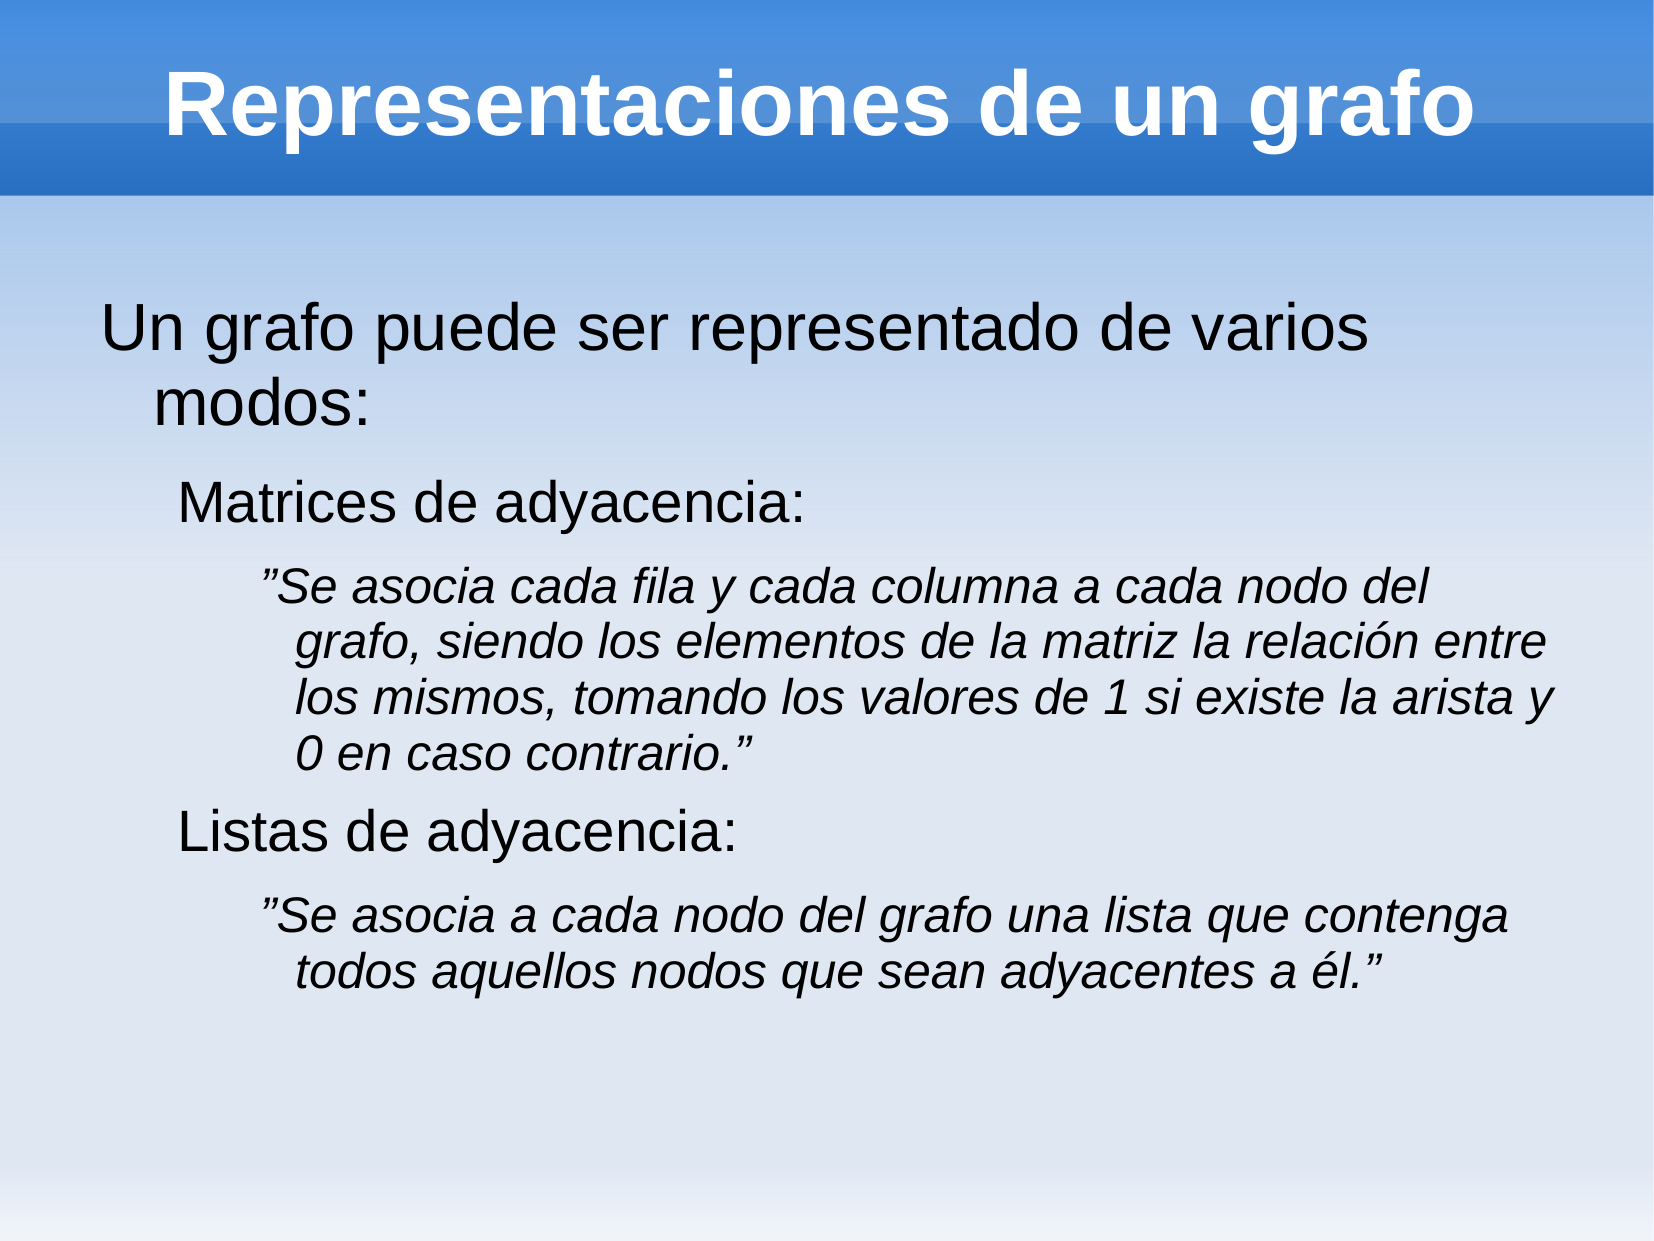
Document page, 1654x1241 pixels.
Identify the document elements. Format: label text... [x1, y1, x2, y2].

picture [0, 0, 1654, 1241]
title Representaciones de un grafo [76, 7, 1565, 200]
list Un grafo puede ser representado de varios modos: Matrices de adyacencia: ”Se asocia cada fila y cada columna a cada nodo del grafo, siendo los elementos de la matriz la relación entre los mismos, tomando los valores de 1 si existe la arista y 0 en caso contrario.” Listas de adyacencia: ”Se asocia a cada nodo del grafo una lista que contenga todos aquellos nodos que sean adyacentes a él.” [82, 290, 1571, 1094]
